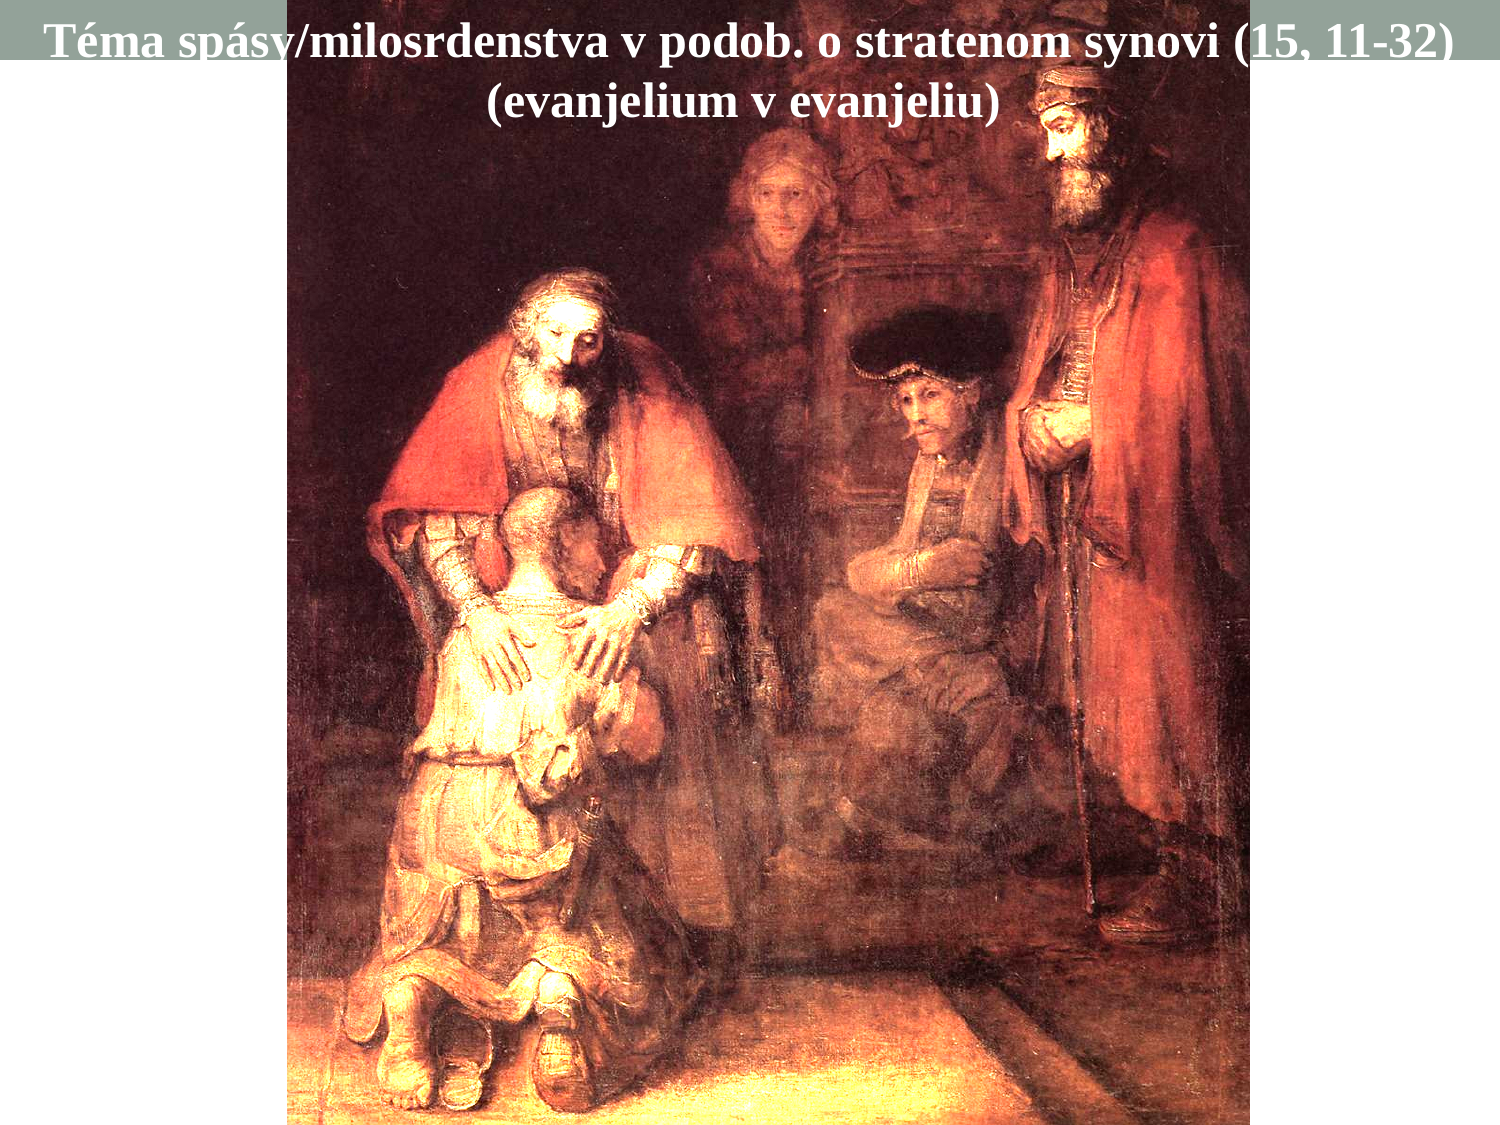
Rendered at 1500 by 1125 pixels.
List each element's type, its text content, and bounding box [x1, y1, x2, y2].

picture [287, 135, 1250, 1125]
text_box Téma spásy/milosrdenstva v podob. o stratenom synovi (15, 11-32) (evanjelium v evanjeliu) [0, 0, 1500, 135]
